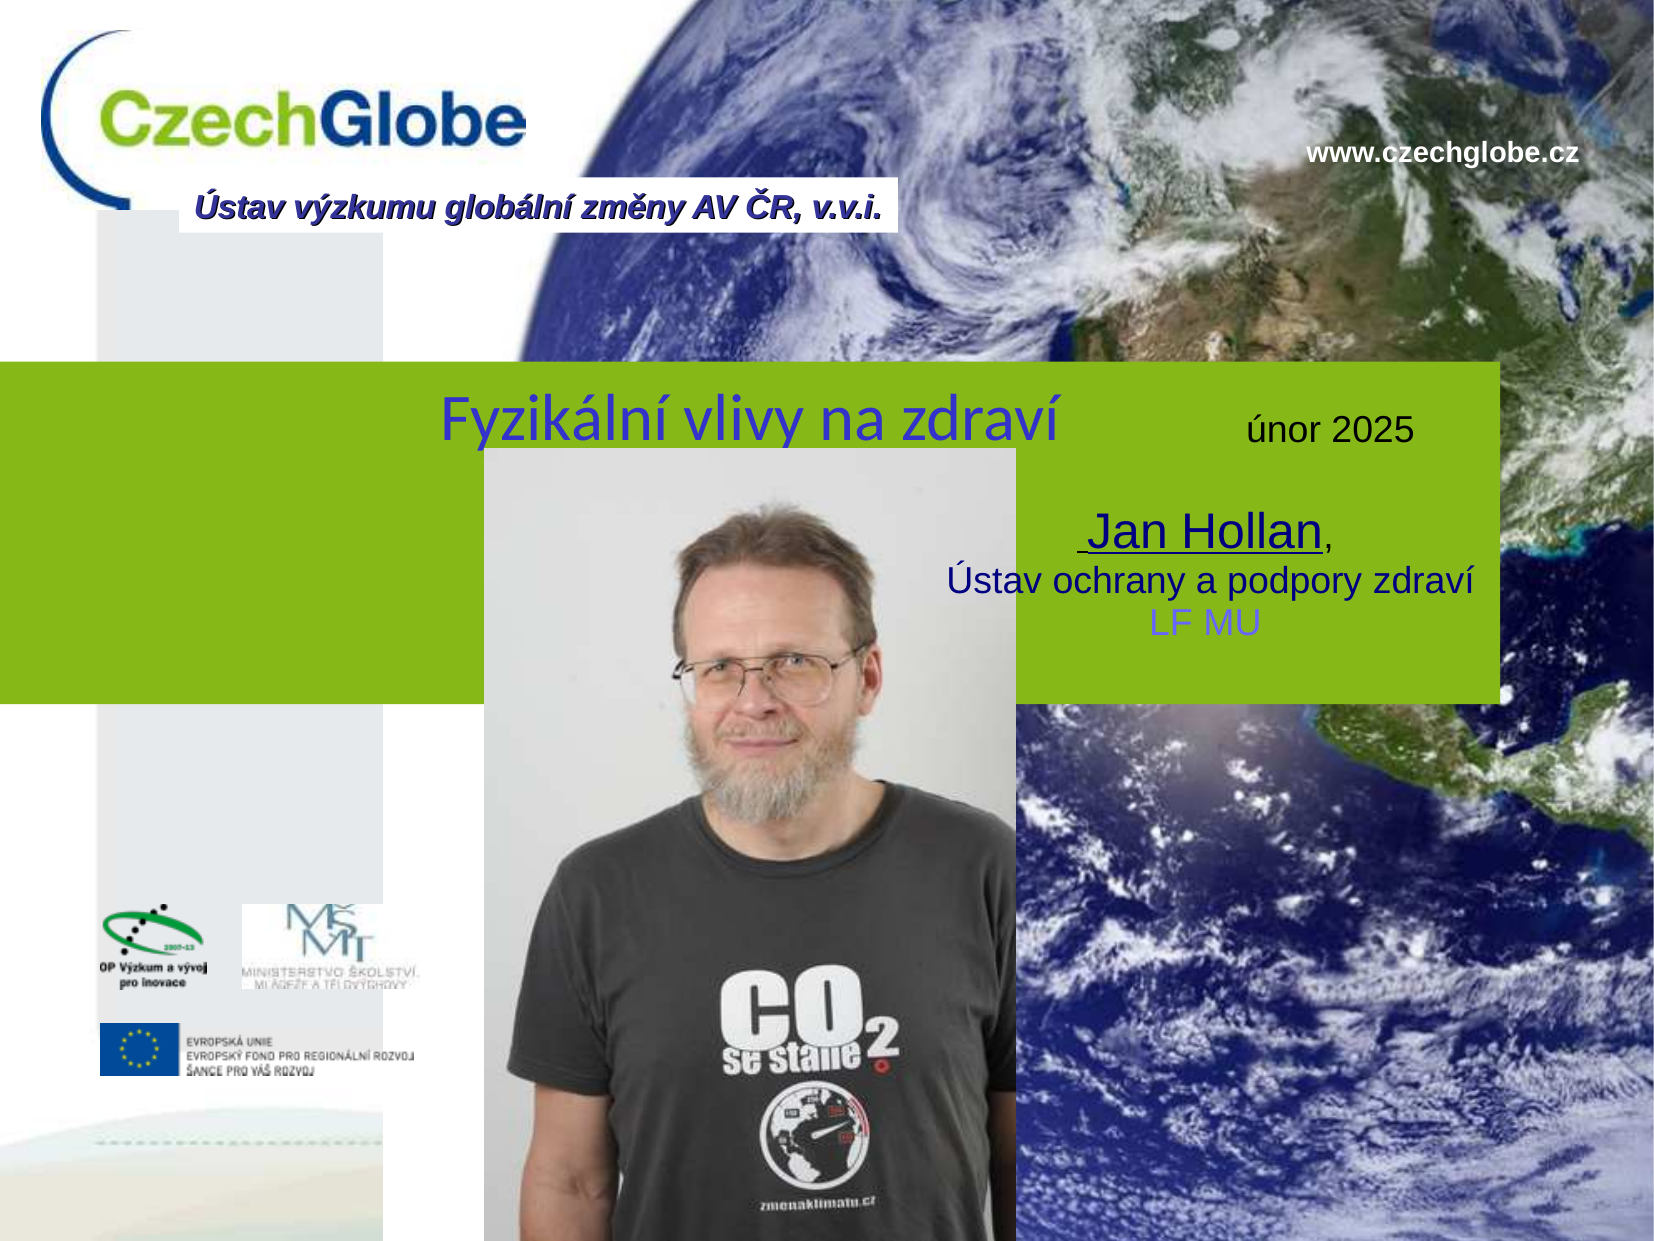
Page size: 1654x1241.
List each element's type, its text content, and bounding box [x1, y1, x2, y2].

text_box www.czechglobe.cz [1071, 125, 1595, 212]
text_box Jan Hollan, Ústav ochrany a podpory zdraví LF MU [921, 496, 1501, 662]
text_box únor 2025 [307, 401, 1430, 470]
title Fyzikální vlivy na zdraví [23, 377, 1477, 449]
text_box Ústav výzkumu globální změny AV ČR, v.v.i. [179, 177, 898, 233]
picture [0, 0, 1654, 1241]
